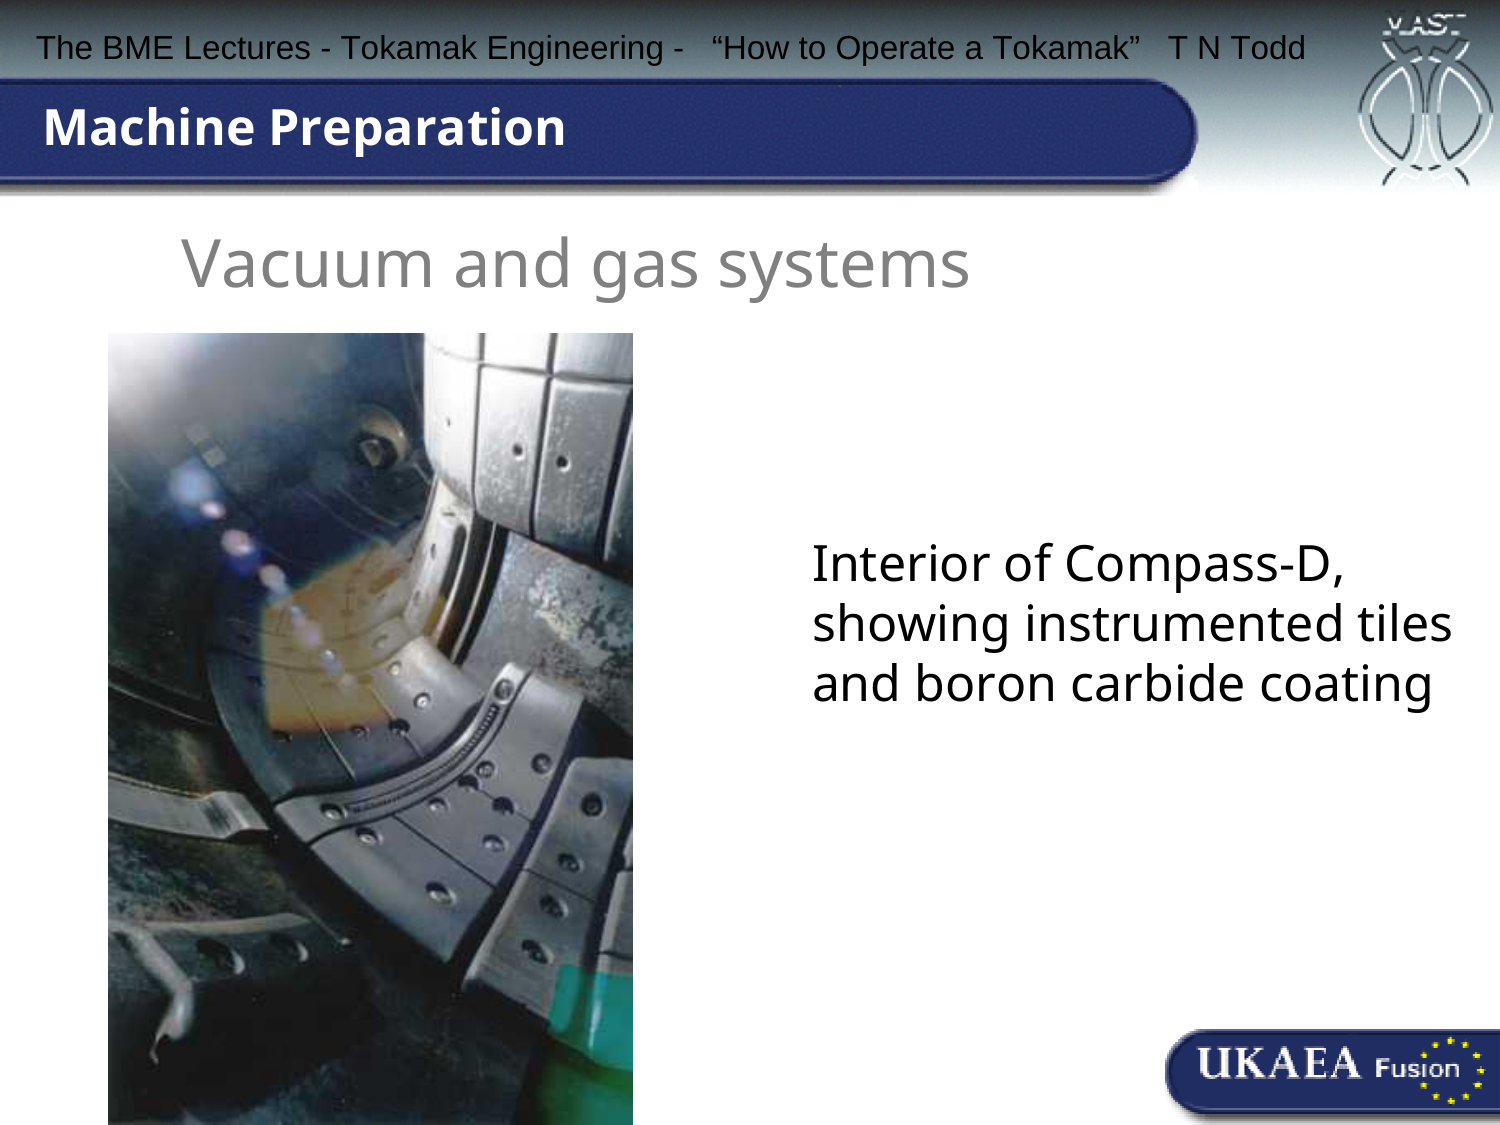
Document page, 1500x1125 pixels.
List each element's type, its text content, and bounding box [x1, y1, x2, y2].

text_box Vacuum and gas systems [167, 212, 988, 309]
picture [108, 333, 633, 1125]
text_box Machine Preparation [27, 88, 583, 164]
picture [0, 0, 1500, 202]
text_box Interior of Compass-D, showing instrumented tiles and boron carbide coating [797, 524, 1470, 720]
picture [1165, 1029, 1500, 1125]
text_box The BME Lectures - Tokamak Engineering - “How to Operate a Tokamak” T N Todd [0, 18, 1323, 60]
